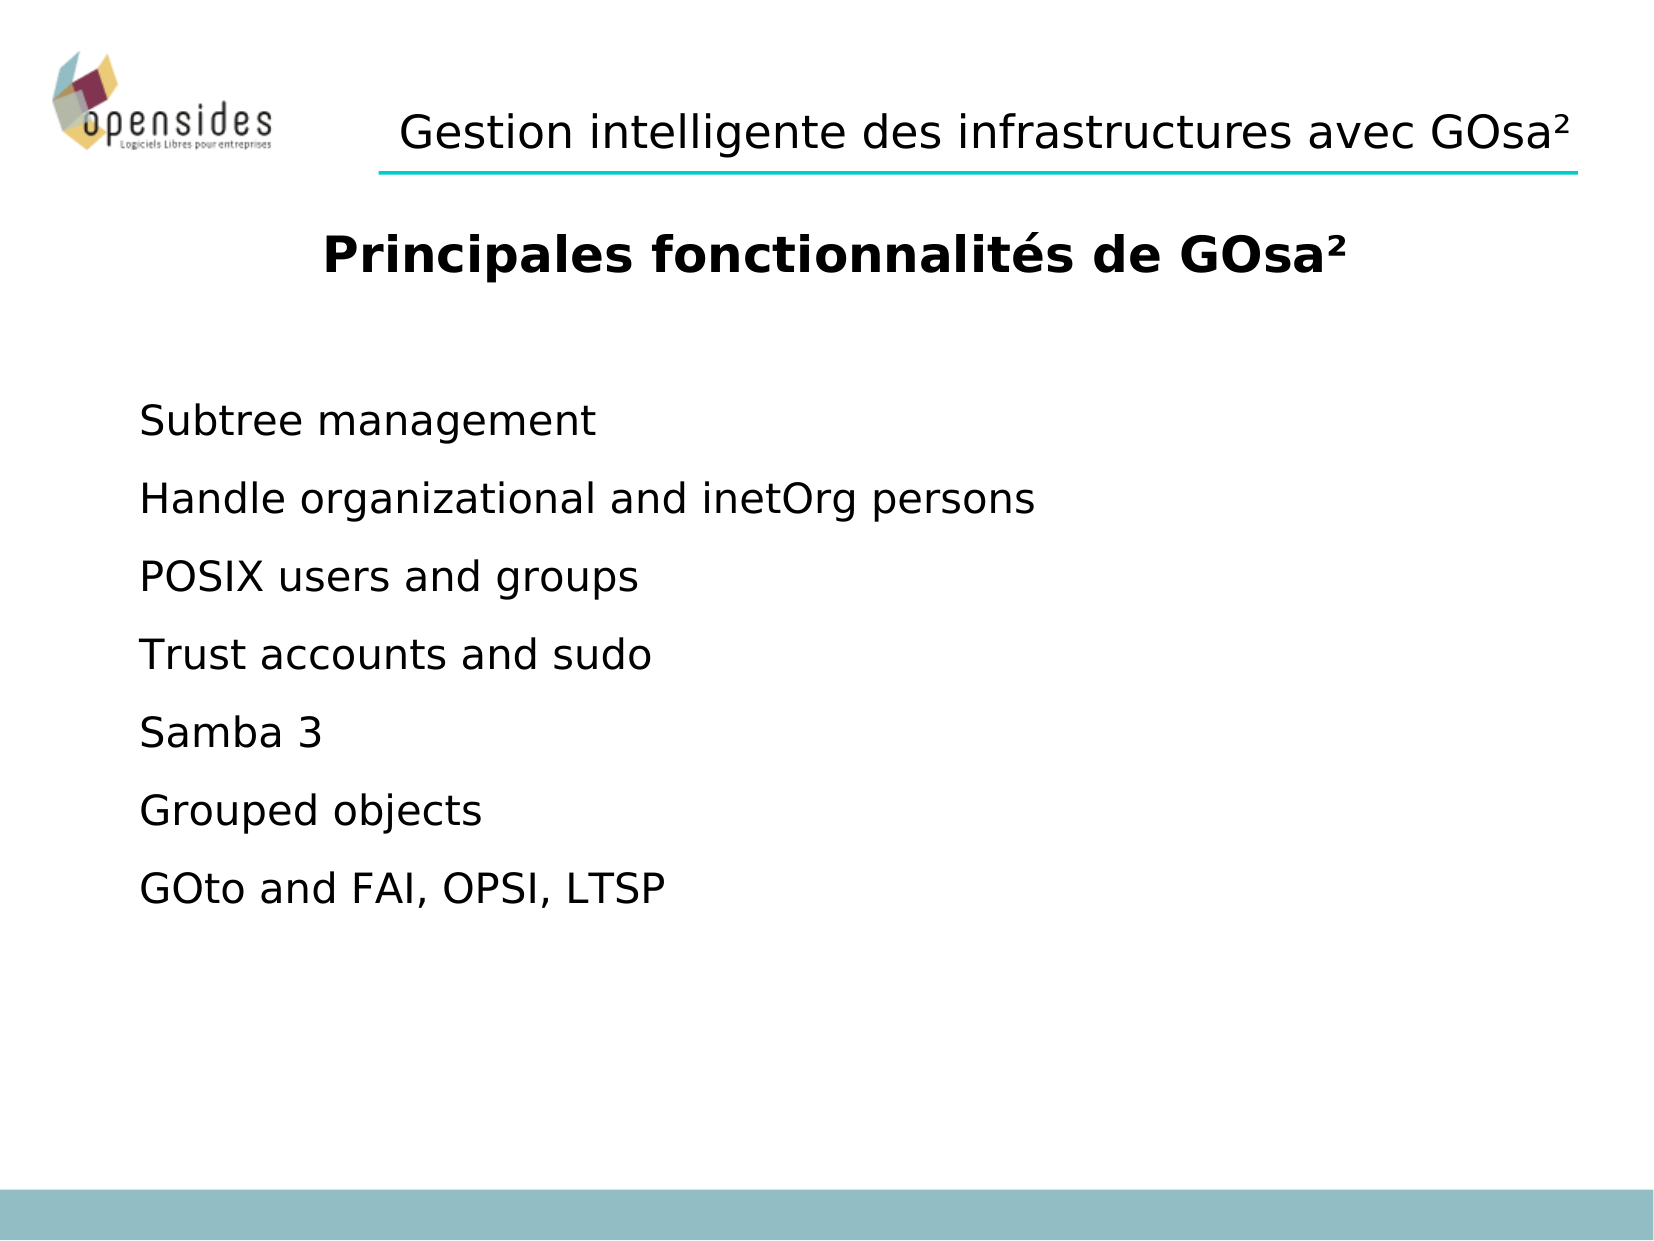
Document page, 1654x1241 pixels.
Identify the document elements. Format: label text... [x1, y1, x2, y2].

text_box [0, 1189, 1654, 1241]
picture [22, 30, 308, 187]
text_box [378, 171, 1578, 175]
text_box Gestion intelligente des infrastructures avec GOsa² [317, 98, 1654, 167]
list Principales fonctionnalités de GOsa² Subtree management Handle organizational and inetOrg persons POSIX users and groups Trust accounts and sudo Samba 3 Grouped objects GOto and FAI, OPSI, LTSP [121, 226, 1534, 1008]
